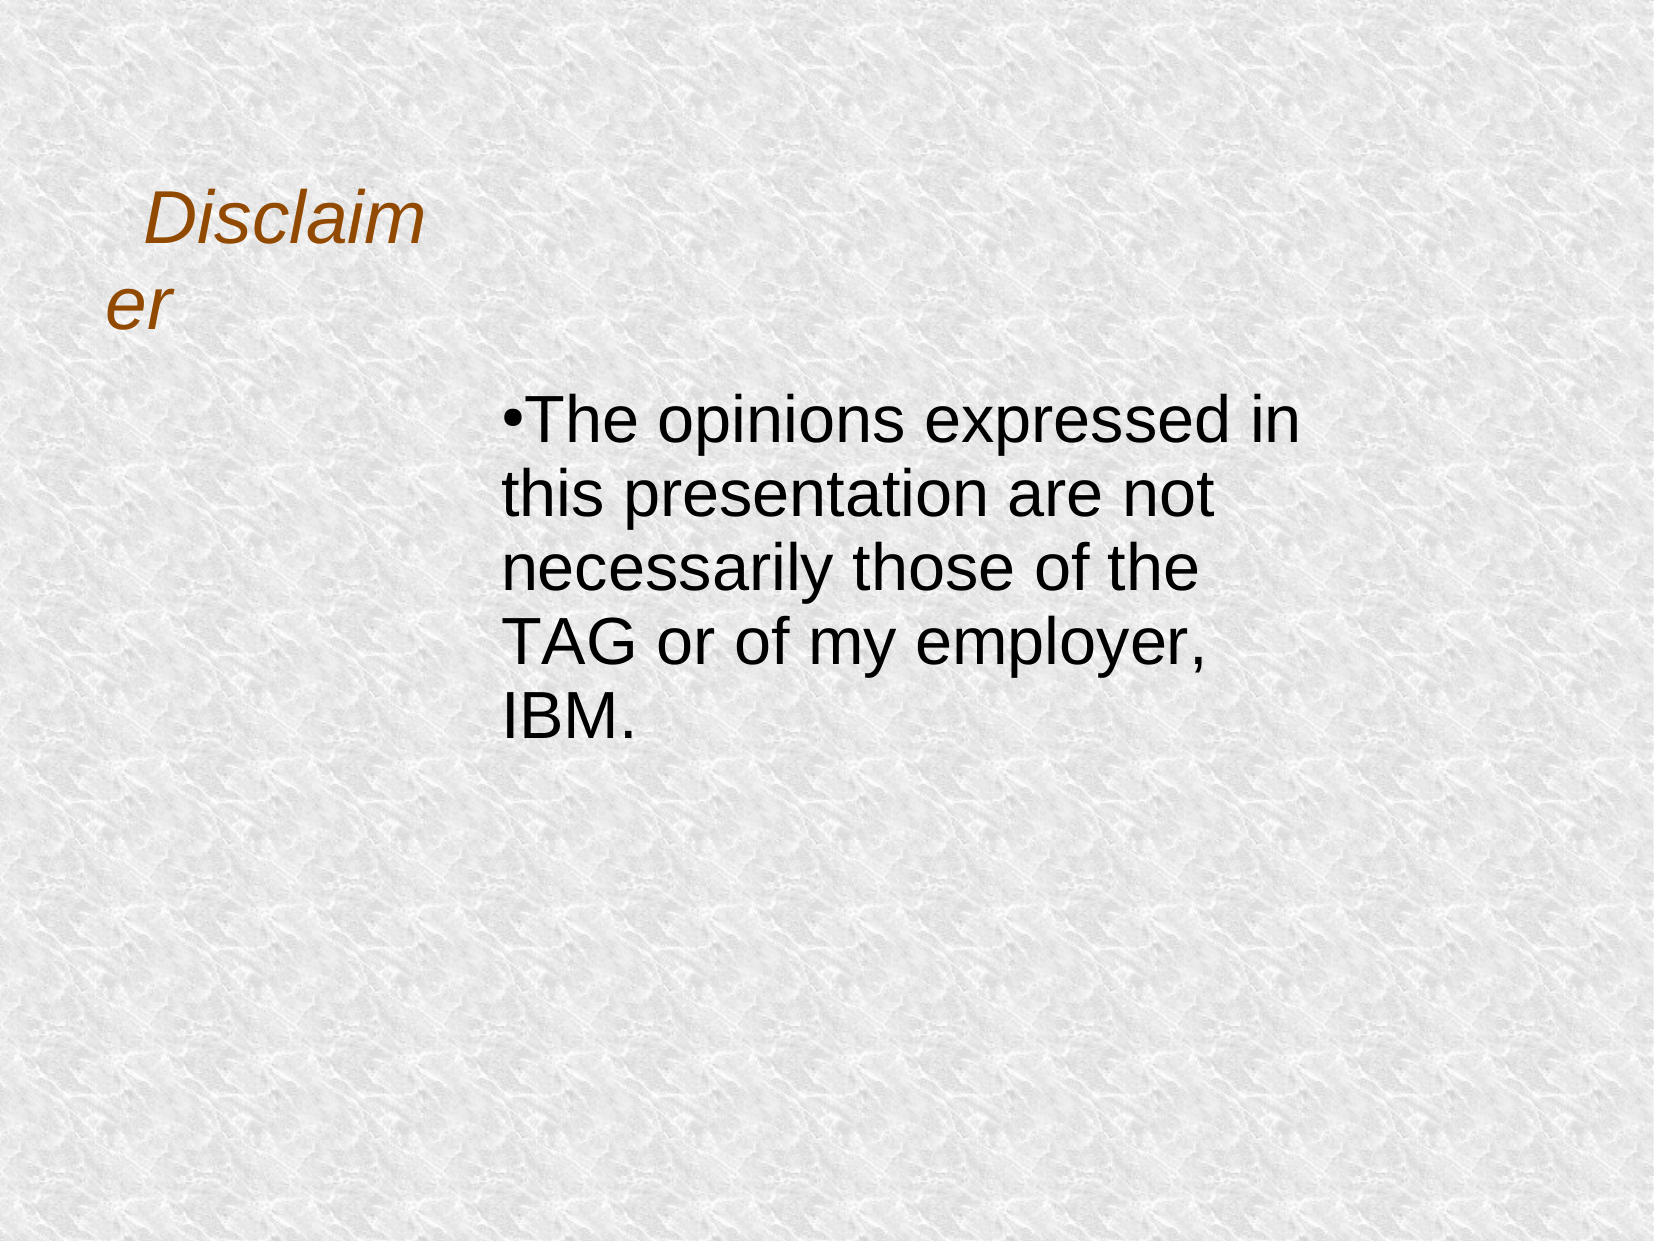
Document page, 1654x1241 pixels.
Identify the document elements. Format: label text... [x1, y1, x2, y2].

list The opinions expressed in this presentation are not necessarily those of the TAG or of my employer, IBM. [282, 322, 1372, 814]
title Disclaimer [105, 167, 1518, 268]
picture [0, 0, 1654, 1241]
